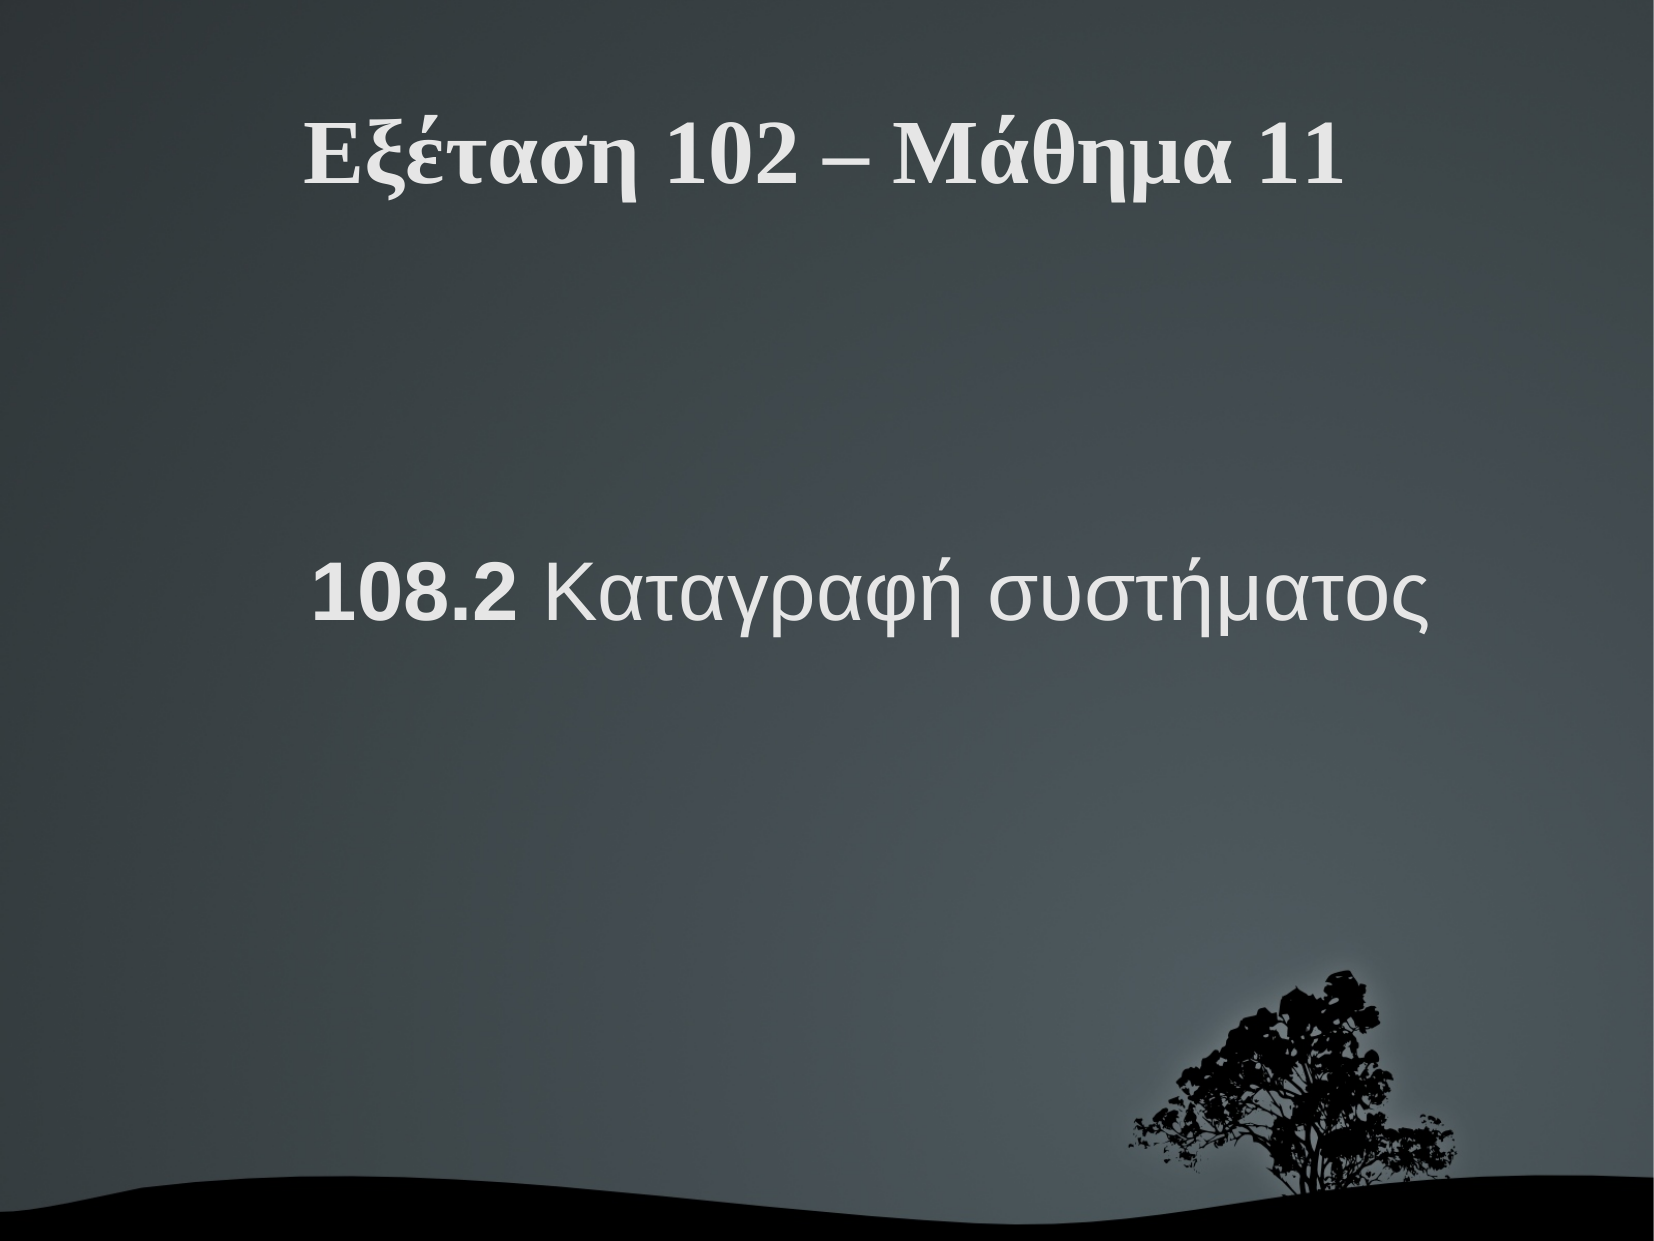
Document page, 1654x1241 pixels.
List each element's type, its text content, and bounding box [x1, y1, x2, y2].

list 108.2 Καταγραφή συστήματος [82, 290, 1571, 1109]
picture [0, 0, 1654, 1241]
title Εξέταση 102 – Μάθημα 11 [82, 49, 1571, 257]
